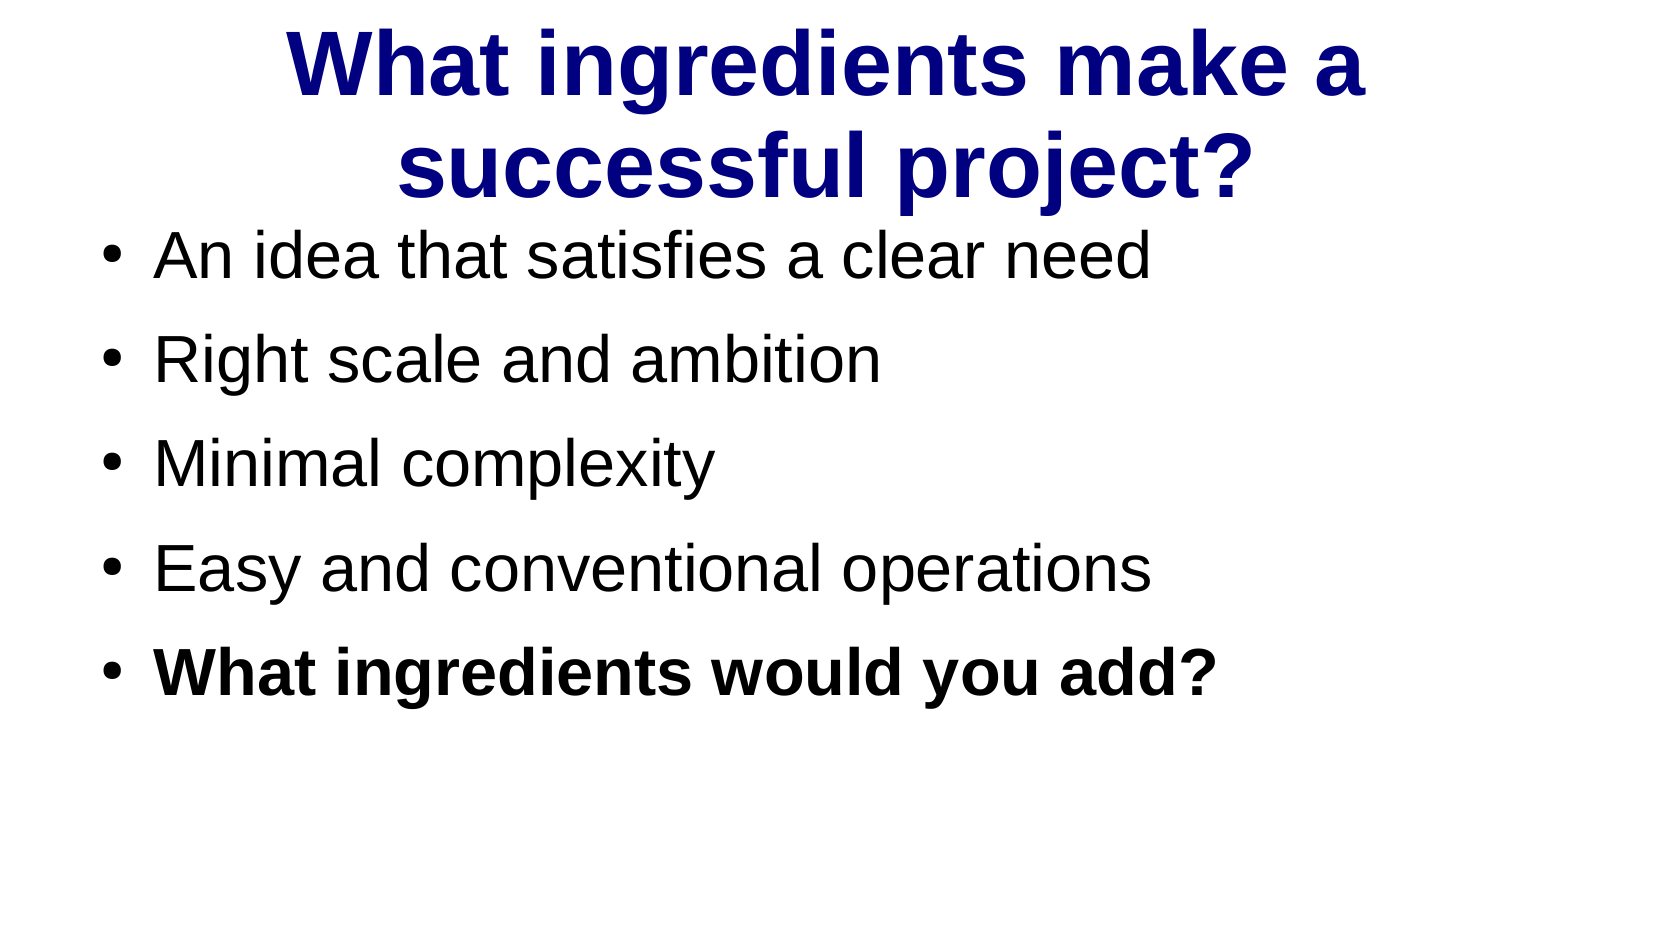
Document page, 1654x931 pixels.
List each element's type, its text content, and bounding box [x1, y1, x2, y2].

list An idea that satisfies a clear need Right scale and ambition Minimal complexity Easy and conventional operations What ingredients would you add? [82, 217, 1571, 758]
title What ingredients make a successful project? [82, 12, 1571, 217]
